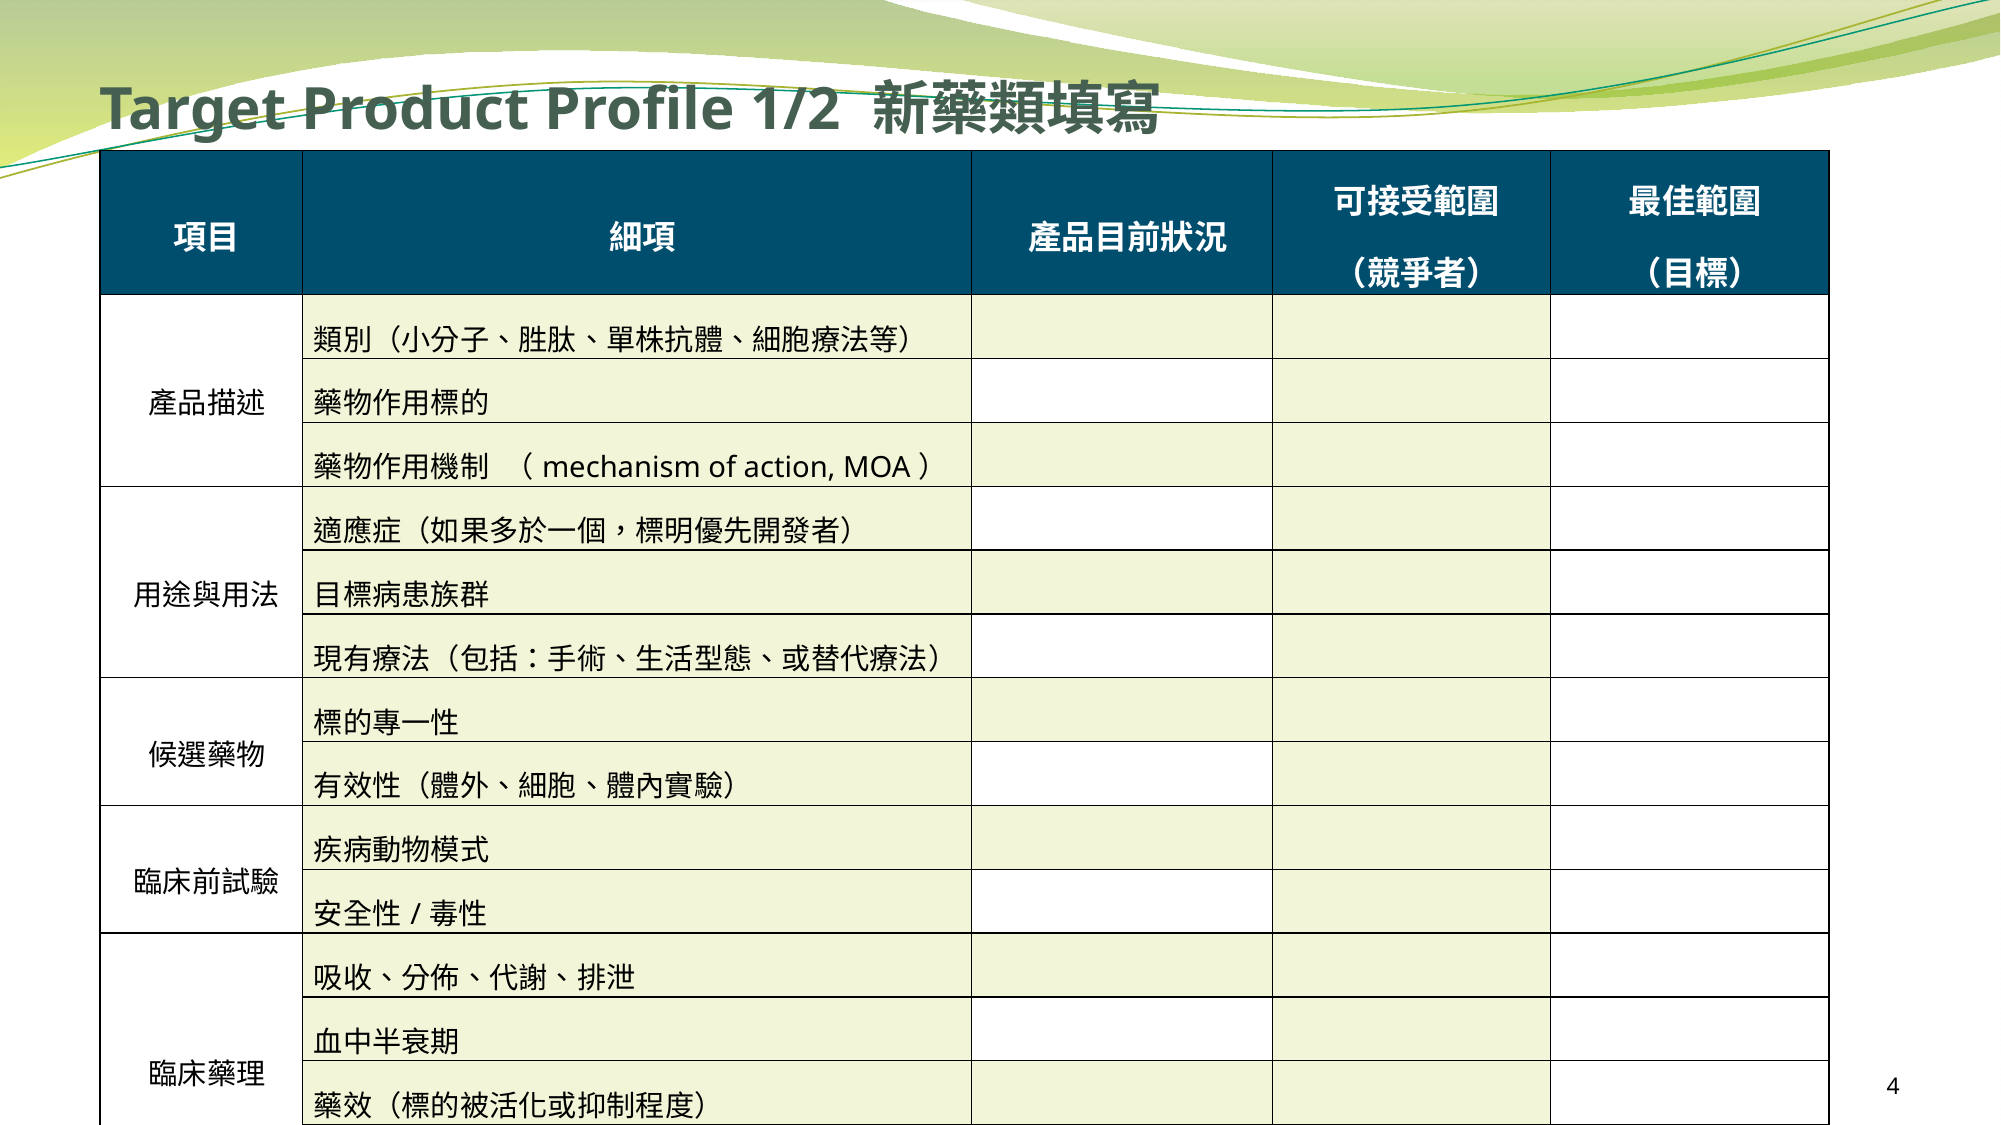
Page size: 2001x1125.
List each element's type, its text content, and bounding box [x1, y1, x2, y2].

table_cell [1273, 998, 1550, 1060]
table_cell 現有療法（包括：手術、生活型態、或替代療法） [303, 615, 971, 677]
table_cell [1273, 295, 1550, 358]
table_cell [972, 295, 1272, 358]
table_cell [1273, 615, 1550, 677]
table_cell [972, 934, 1272, 996]
table_cell [1273, 551, 1550, 613]
table_cell 臨床藥理 [101, 934, 302, 1125]
table_cell [1551, 295, 1828, 358]
table_cell [1551, 870, 1828, 932]
table_cell [1273, 487, 1550, 549]
table_cell [1273, 934, 1550, 996]
table_cell [972, 806, 1272, 869]
table_header 細項 [303, 153, 971, 294]
table_cell [1273, 359, 1550, 422]
slide_number <編號> [1830, 1042, 1900, 1103]
table_cell 血中半衰期 [303, 998, 971, 1060]
table_cell [1551, 1061, 1828, 1124]
table_cell [1551, 998, 1828, 1060]
table_cell 產品描述 [101, 295, 302, 486]
table_cell [1551, 487, 1828, 549]
title Target Product Profile 1/2 新藥類填寫 [99, 49, 1900, 153]
table_cell [1551, 934, 1828, 996]
table_cell [972, 870, 1272, 932]
table_cell 候選藥物 [101, 678, 302, 805]
table_cell [972, 615, 1272, 677]
table_cell [1551, 742, 1828, 805]
table_cell [1551, 423, 1828, 486]
table_cell [1273, 678, 1550, 741]
table_header 項目 [101, 153, 302, 294]
table_cell 適應症（如果多於一個，標明優先開發者） [303, 487, 971, 549]
table_header 最佳範圍 （目標） [1551, 153, 1828, 294]
table_header 可接受範圍 （競爭者） [1273, 153, 1550, 294]
table_cell [972, 998, 1272, 1060]
table_cell [972, 678, 1272, 741]
table_cell [972, 1061, 1272, 1124]
table_cell [972, 487, 1272, 549]
table_cell [972, 551, 1272, 613]
table_cell [1273, 1061, 1550, 1124]
table_cell 安全性/毒性 [303, 870, 971, 932]
table_cell [1551, 806, 1828, 869]
table_cell 有效性（體外、細胞、體內實驗） [303, 742, 971, 805]
table_cell [1273, 806, 1550, 869]
table_cell 藥物作用標的 [303, 359, 971, 422]
table_cell 目標病患族群 [303, 551, 971, 613]
table_cell [972, 423, 1272, 486]
table_cell [1551, 551, 1828, 613]
table_cell 臨床前試驗 [101, 806, 302, 932]
table_cell 疾病動物模式 [303, 806, 971, 869]
table_cell [1551, 359, 1828, 422]
table_cell [1551, 615, 1828, 677]
table_cell 吸收、分佈、代謝、排泄 [303, 934, 971, 996]
table_cell [1273, 423, 1550, 486]
table_cell [972, 359, 1272, 422]
table_cell 類別（小分子、胜肽、單株抗體、細胞療法等） [303, 295, 971, 358]
table_header 產品目前狀況 [972, 153, 1272, 294]
table_cell 藥效（標的被活化或抑制程度） [303, 1061, 971, 1124]
table_cell 標的專一性 [303, 678, 971, 741]
table_cell [972, 742, 1272, 805]
table_cell 用途與用法 [101, 487, 302, 677]
table_cell 藥物作用機制 （mechanism of action, MOA） [303, 423, 971, 486]
table_cell [1273, 742, 1550, 805]
table_cell [1273, 870, 1550, 932]
table_cell [1551, 678, 1828, 741]
